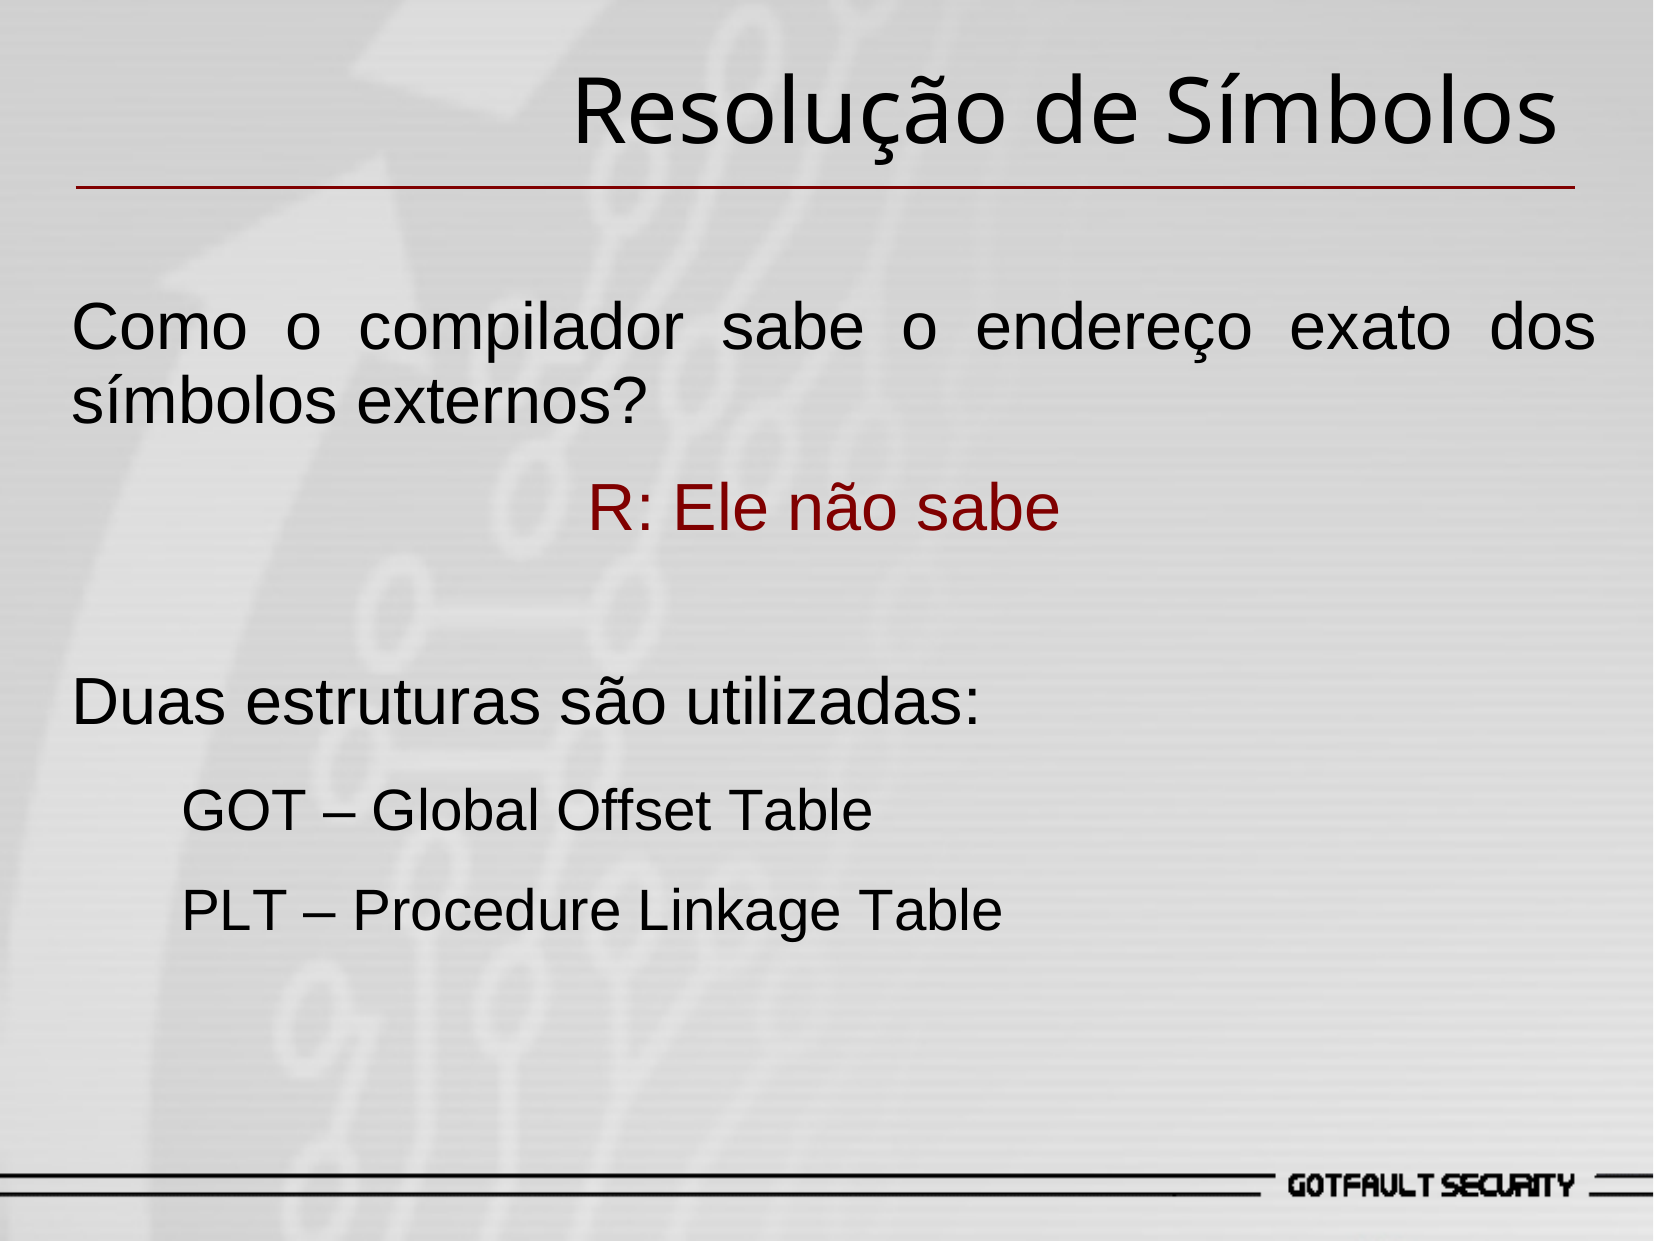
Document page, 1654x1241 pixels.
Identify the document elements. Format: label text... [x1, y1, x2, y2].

text_box R: Ele não sabe [56, 462, 1594, 560]
text_box GOT – Global Offset Table [150, 770, 1163, 858]
text_box Como o compilador sabe o endereço exato dos símbolos externos? [56, 281, 1613, 463]
text_box Resolução de Símbolos [75, 37, 1576, 196]
text_box PLT – Procedure Linkage Table [150, 870, 1163, 959]
picture [0, 0, 1654, 1241]
text_box Duas estruturas são utilizadas: [56, 656, 1126, 755]
